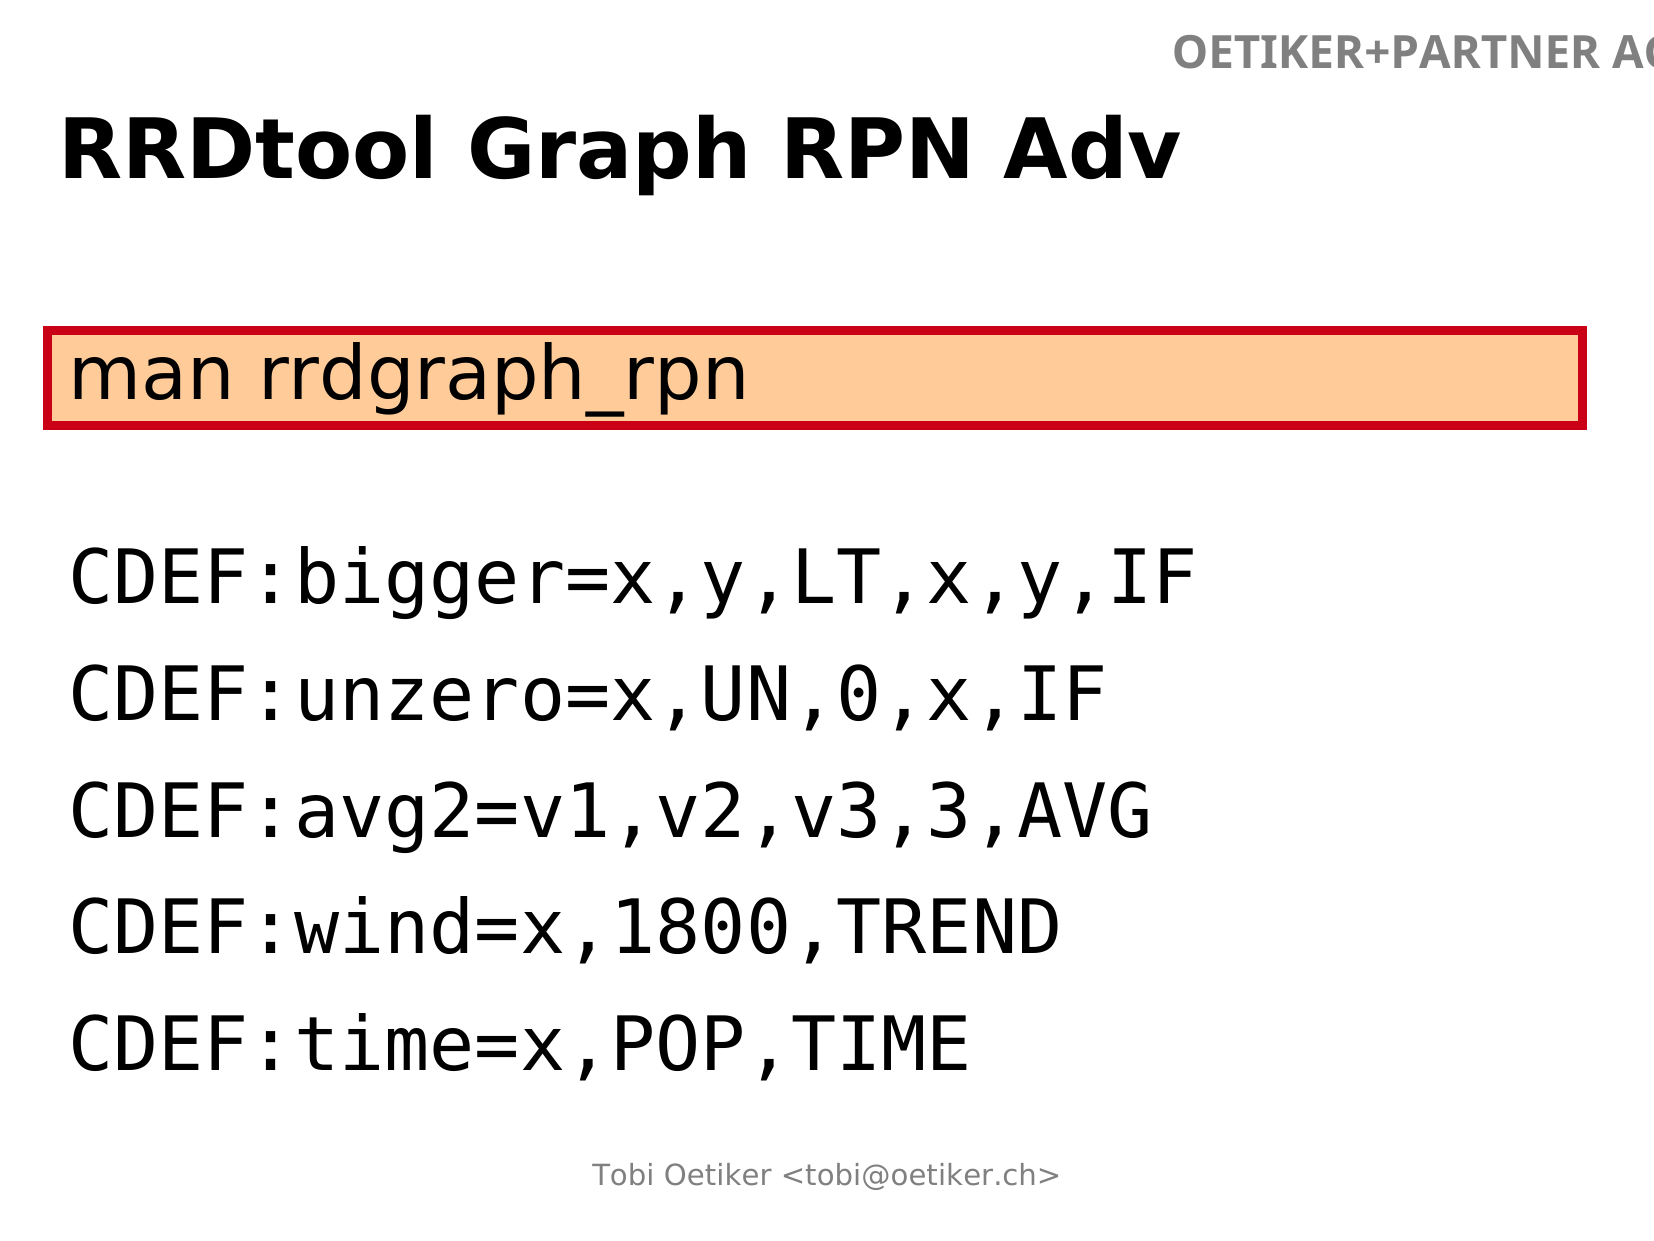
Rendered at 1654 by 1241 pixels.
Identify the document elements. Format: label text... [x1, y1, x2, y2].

text_box [1571, 330, 1583, 426]
title RRDtool Graph RPN Adv [59, 75, 1607, 225]
list man rrdgraph_rpn CDEF:bigger=x,y,LT,x,y,IF CDEF:unzero=x,UN,0,x,IF CDEF:avg2=v1,v2,v3,3,AVG CDEF:wind=x,1800,TREND CDEF:time=x,POP,TIME [50, 329, 1571, 1099]
